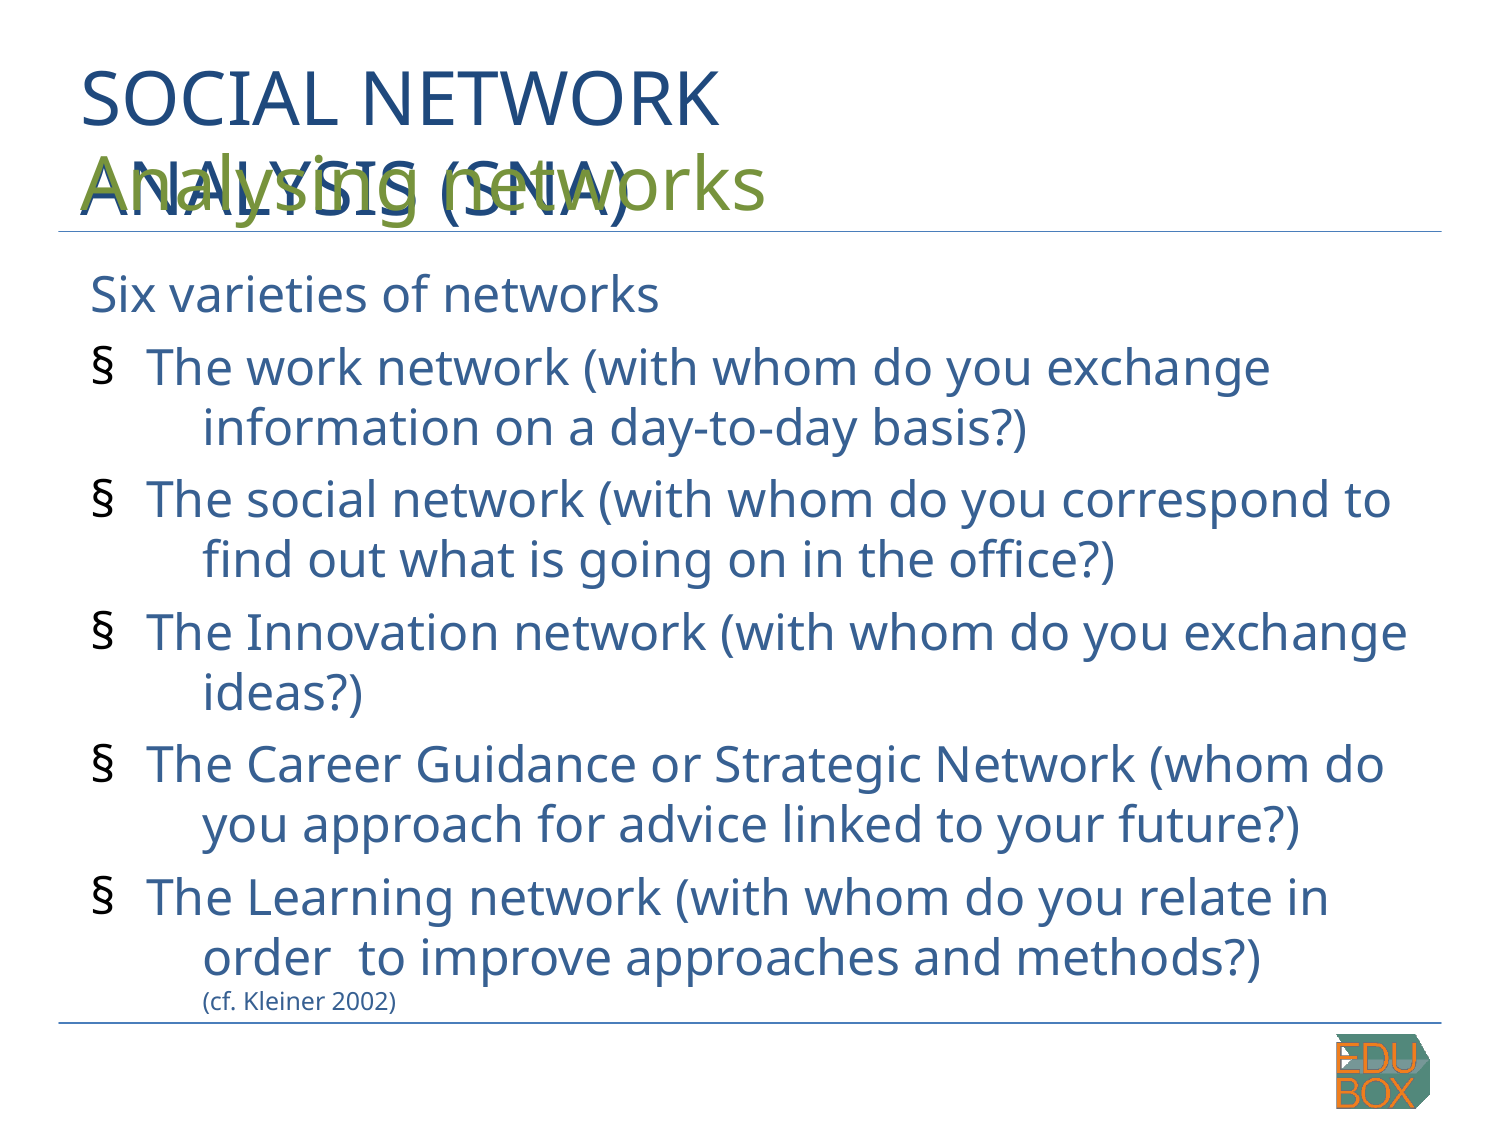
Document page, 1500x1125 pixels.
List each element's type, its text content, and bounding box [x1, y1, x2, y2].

list Six varieties of networks The work network (with whom do you exchange information on a day-to-day basis?) The social network (with whom do you correspond to find out what is going on in the office?) The Innovation network (with whom do you exchange ideas?) The Career Guidance or Strategic Network (whom do you approach for advice linked to your future?) The Learning network (with whom do you relate in order to improve approaches and methods?) (cf. Kleiner 2002) [75, 255, 1426, 1005]
list Analysing networks [64, 127, 1040, 247]
picture [1328, 1028, 1437, 1114]
title SOCIAL NETWORK ANALYSIS (SNA) [64, 42, 1426, 153]
